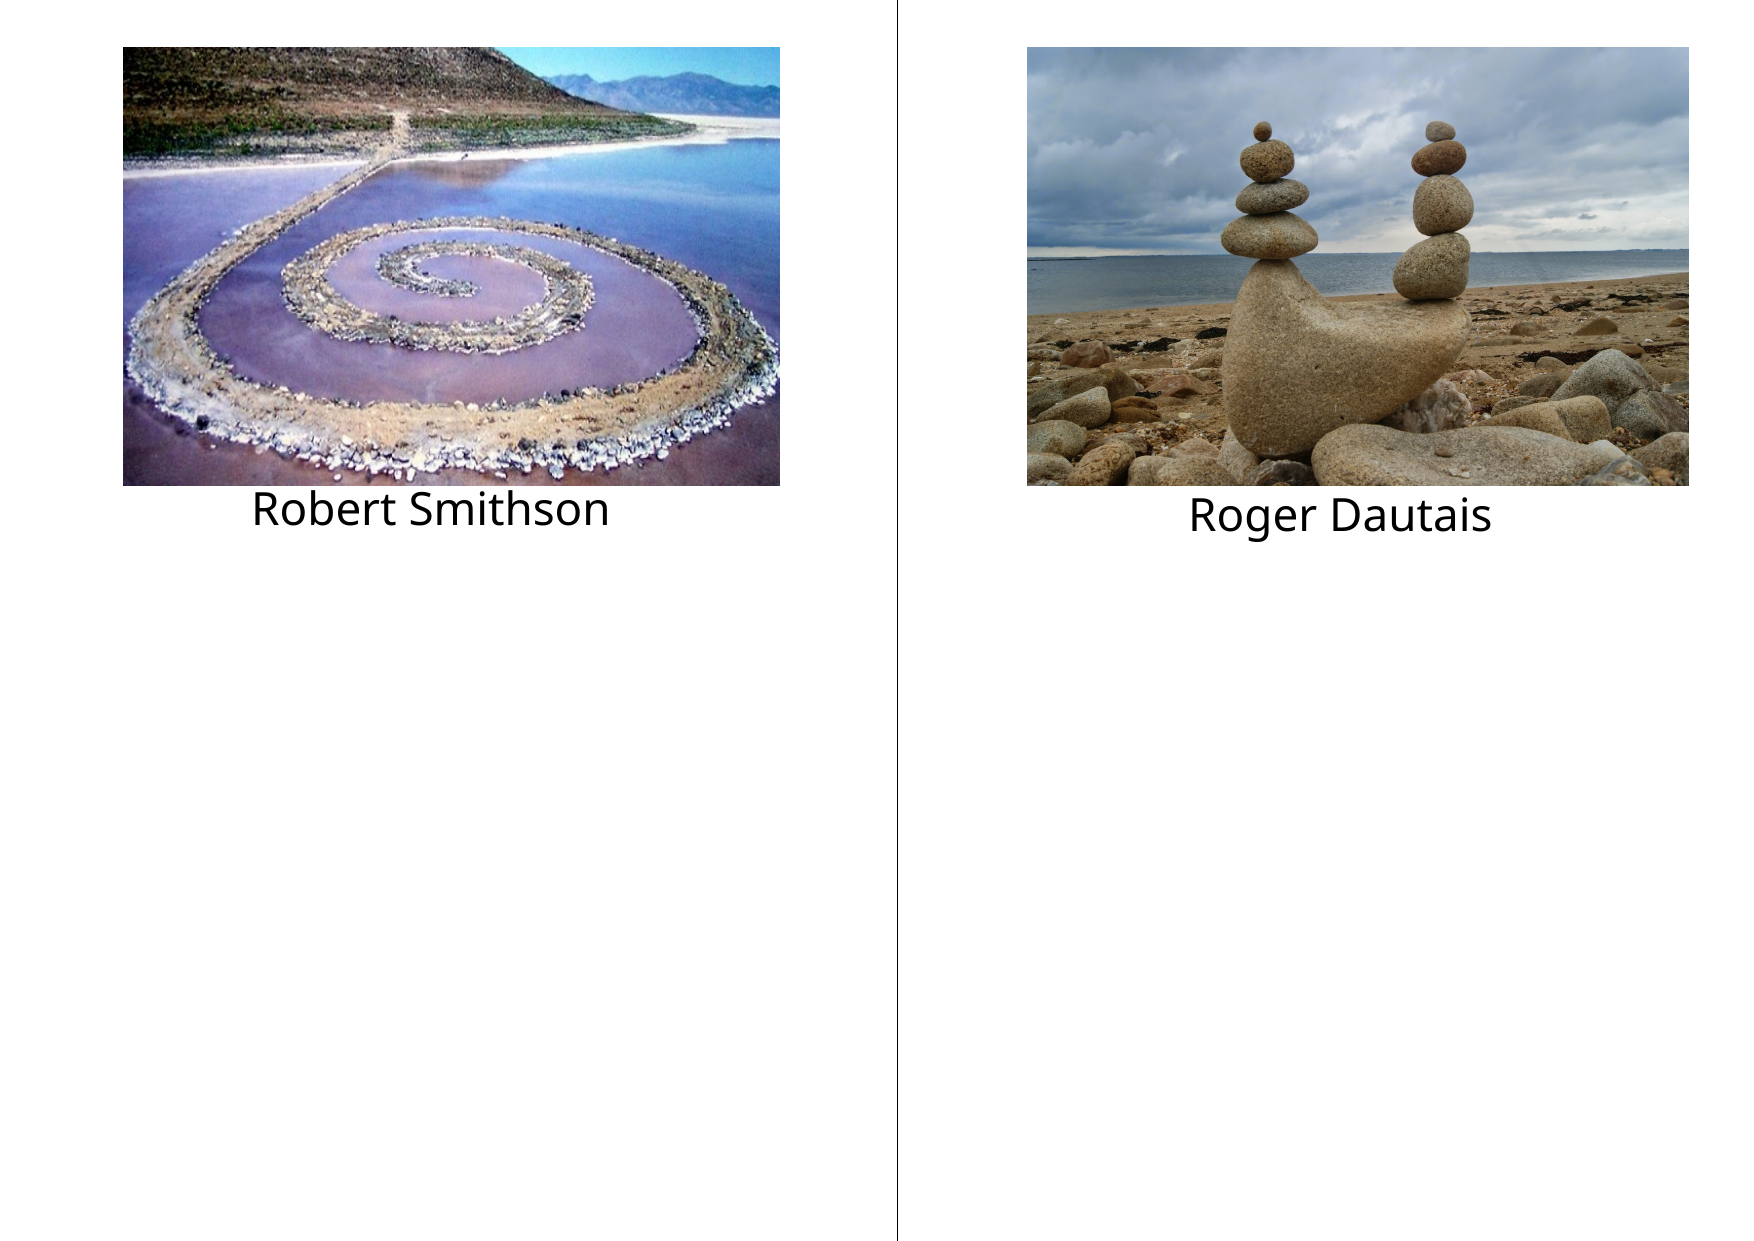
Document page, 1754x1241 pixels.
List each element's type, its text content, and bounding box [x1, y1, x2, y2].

text_box Robert Smithson [236, 486, 697, 543]
picture [1027, 47, 1689, 486]
picture [123, 47, 780, 486]
text_box Roger Dautais [1173, 486, 1561, 548]
